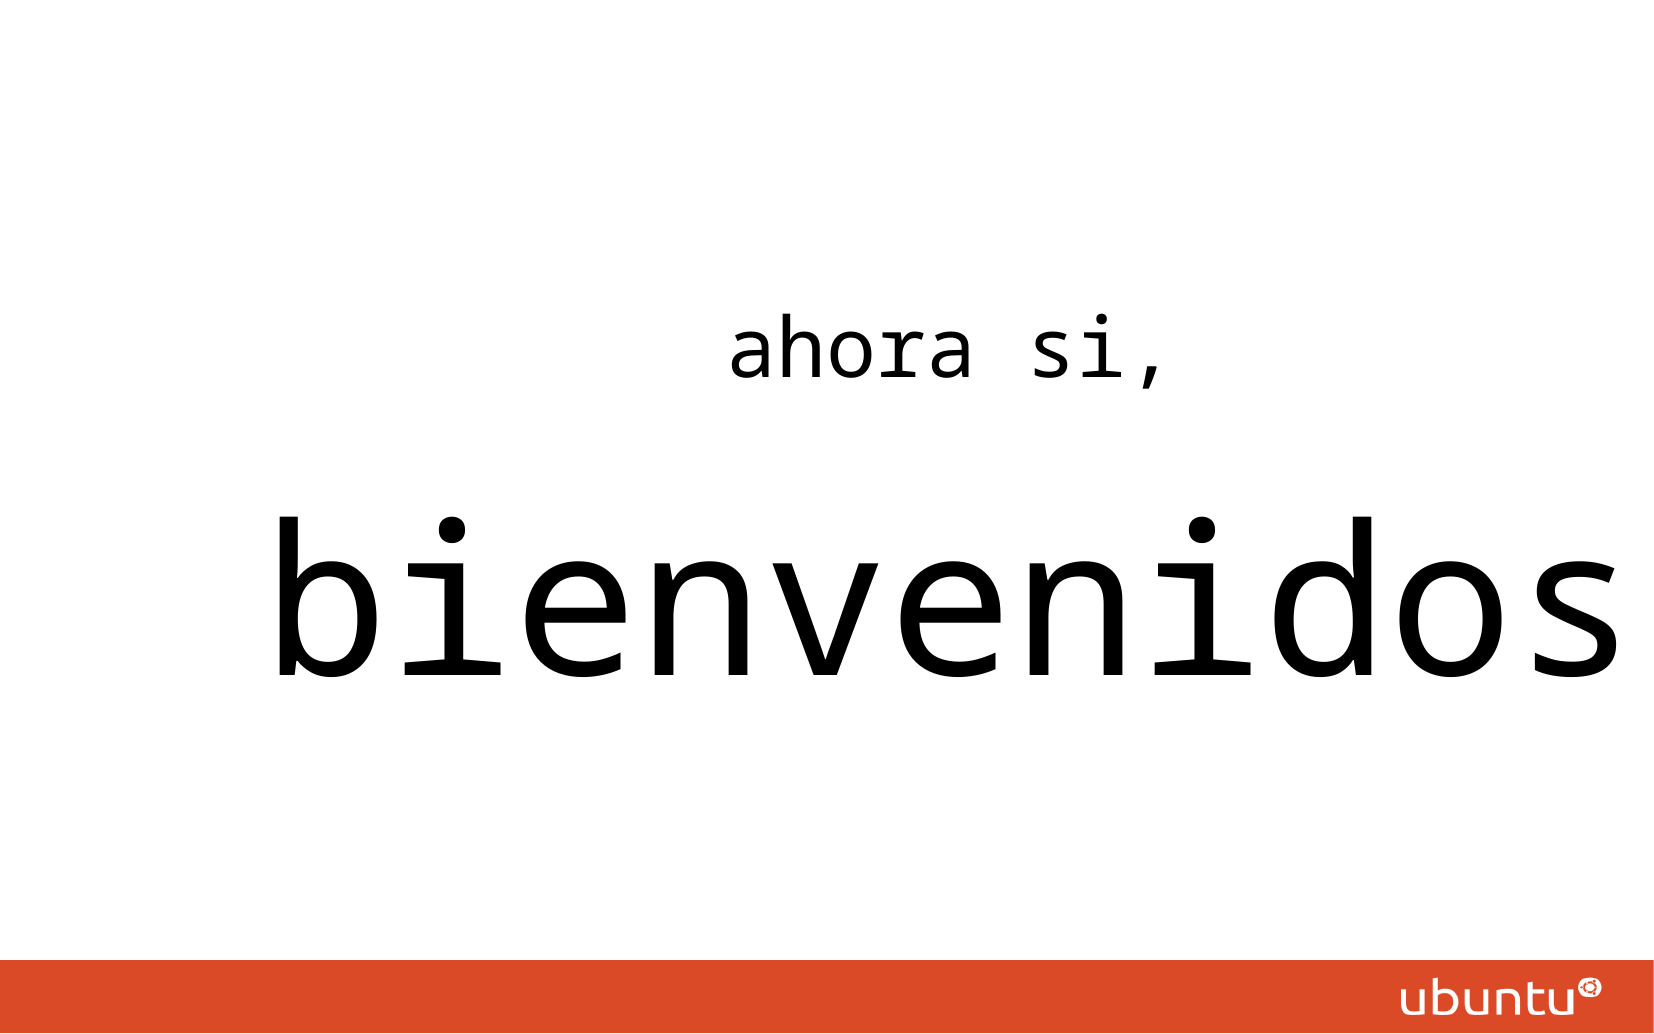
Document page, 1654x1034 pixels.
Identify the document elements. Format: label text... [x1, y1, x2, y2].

text_box ahora si, bienvenidos [248, 280, 1426, 626]
picture [0, 960, 1654, 1033]
